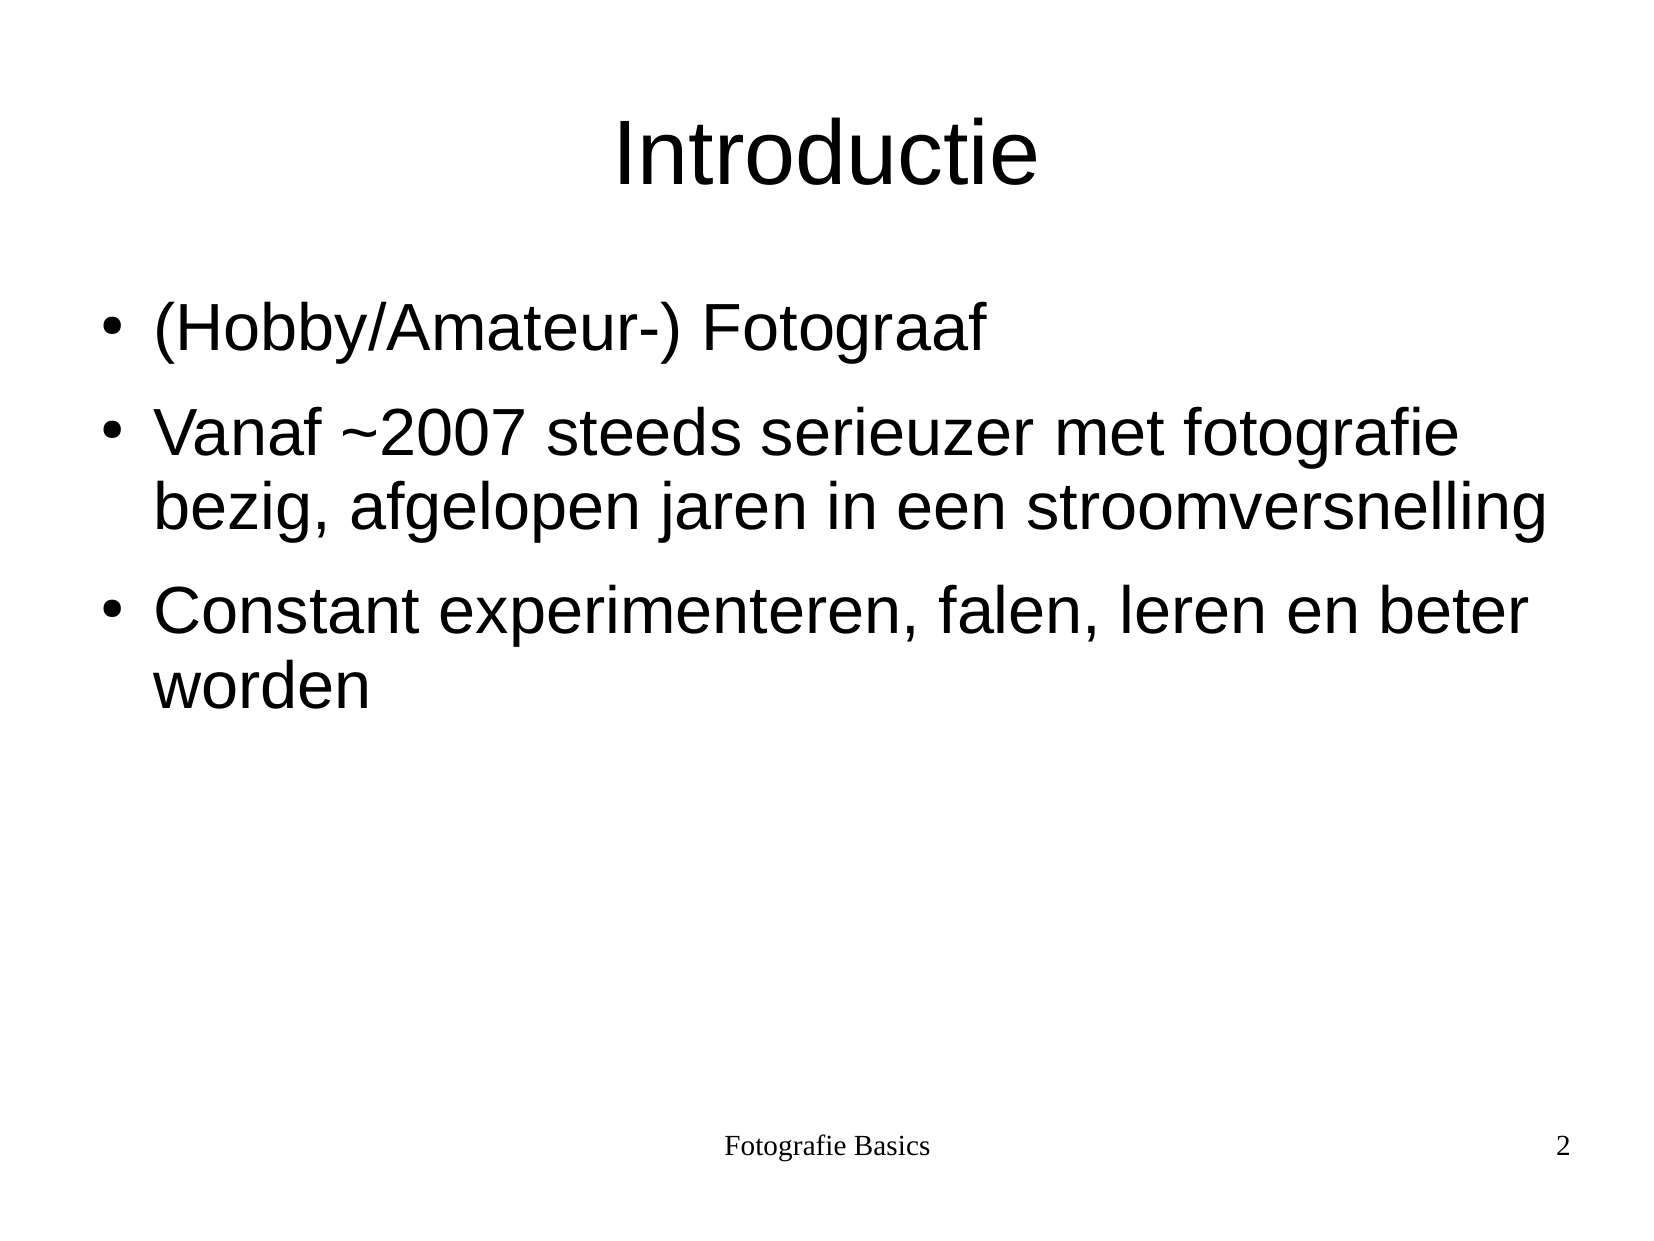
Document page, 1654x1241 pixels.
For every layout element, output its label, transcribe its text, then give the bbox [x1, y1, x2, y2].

list (Hobby/Amateur-) Fotograaf Vanaf ~2007 steeds serieuzer met fotografie bezig, afgelopen jaren in een stroomversnelling Constant experimenteren, falen, leren en beter worden [82, 290, 1571, 1010]
title Introductie [82, 49, 1571, 257]
